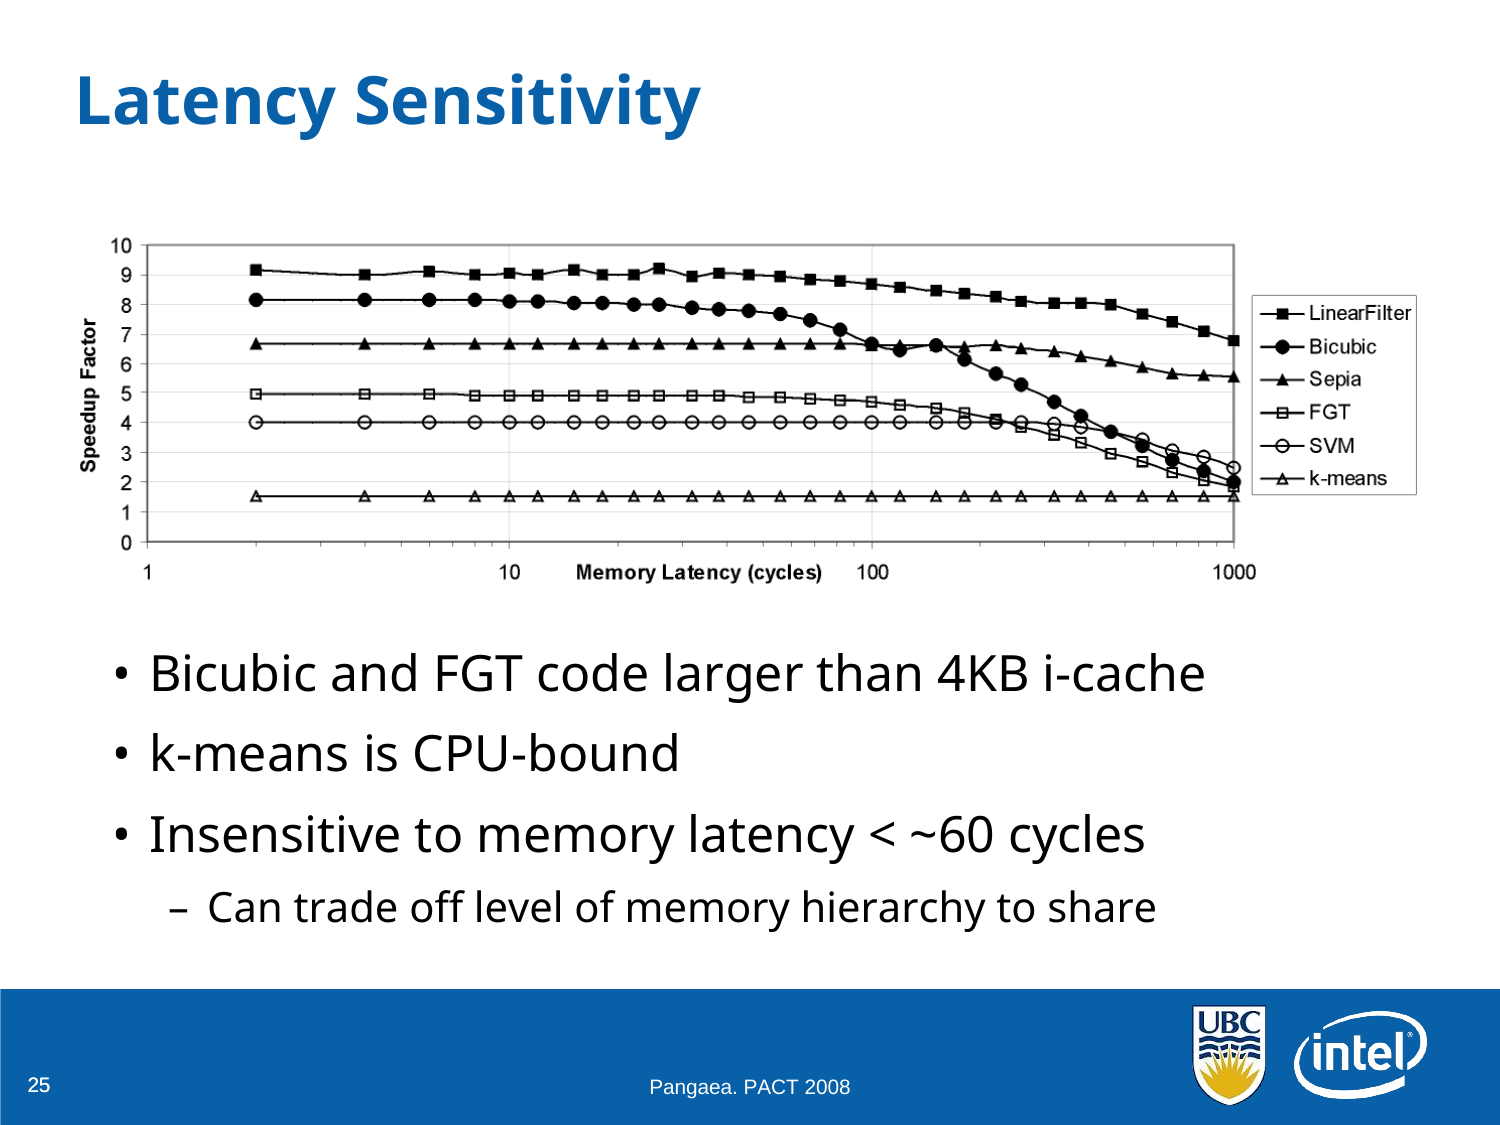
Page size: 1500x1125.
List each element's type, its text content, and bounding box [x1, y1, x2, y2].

title Latency Sensitivity [74, 25, 1427, 172]
picture [1192, 1005, 1266, 1106]
picture [48, 174, 1426, 601]
picture [1294, 1011, 1427, 1099]
list Bicubic and FGT code larger than 4KB i-cache k-means is CPU-bound Insensitive to memory latency < ~60 cycles Can trade off level of memory hierarchy to share [112, 637, 1394, 945]
